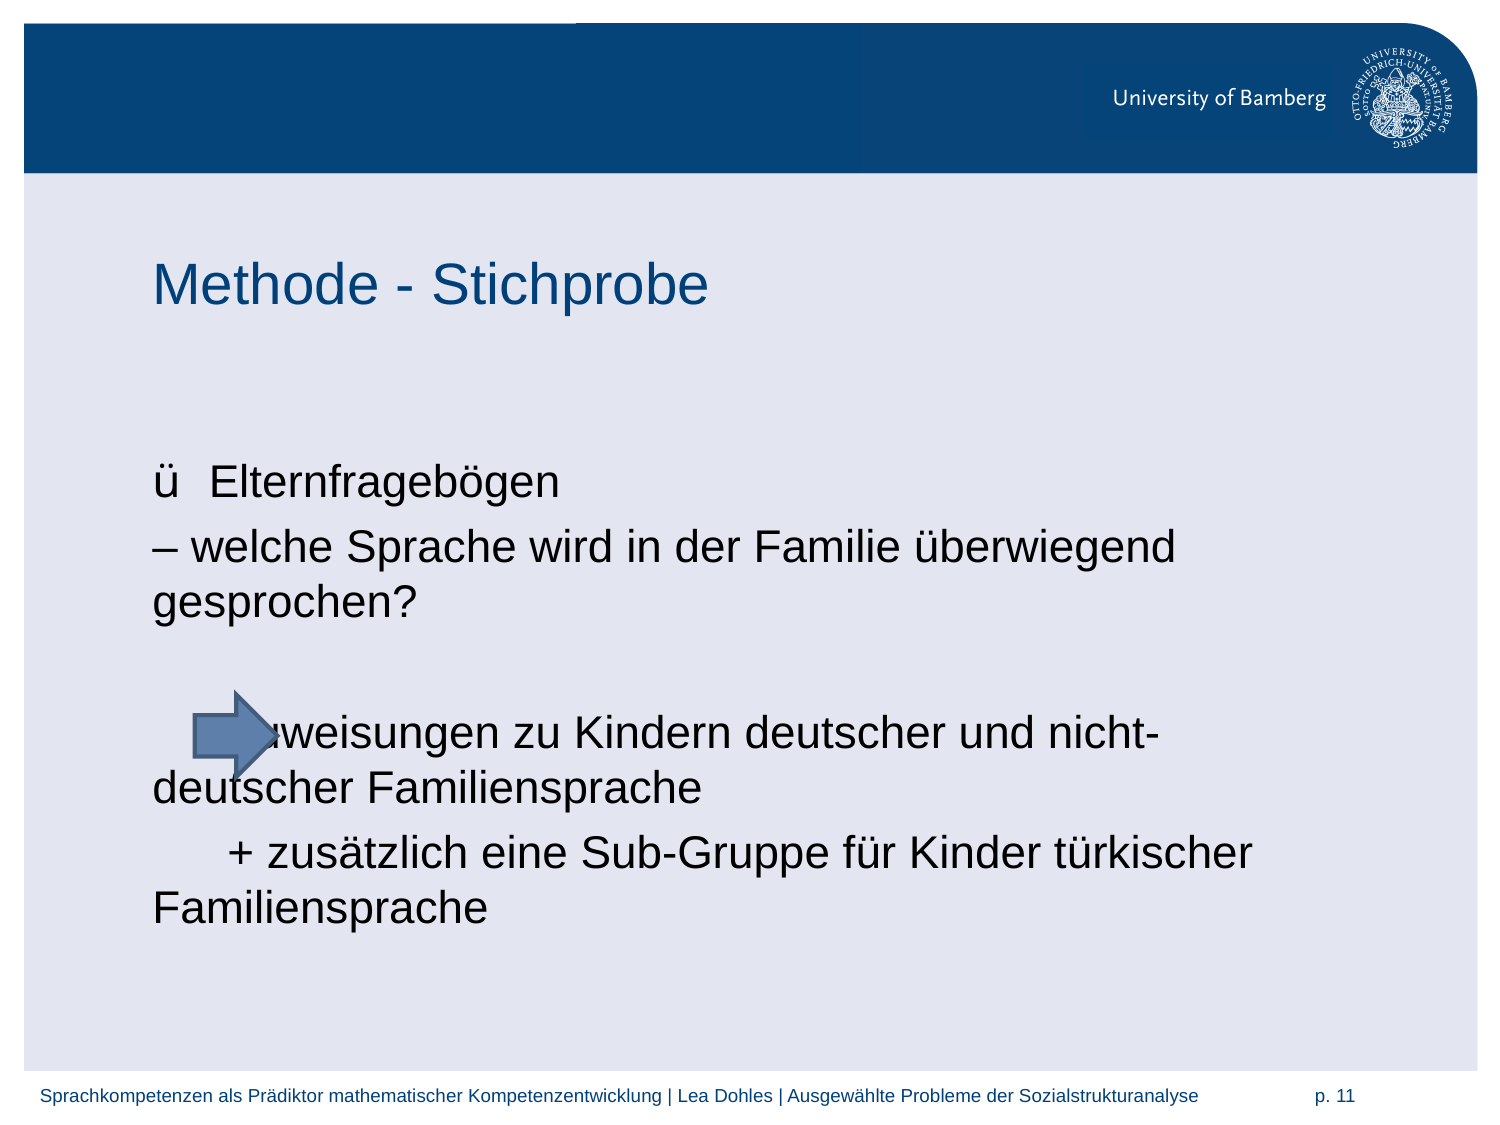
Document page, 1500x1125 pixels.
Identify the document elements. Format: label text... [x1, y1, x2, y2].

text_box [194, 694, 278, 778]
title Methode - Stichprobe [137, 187, 1363, 376]
list Elternfragebögen – welche Sprache wird in der Familie überwiegend gesprochen? Zuweisungen zu Kindern deutscher und nicht- deutscher Familiensprache + zusätzlich eine Sub-Gruppe für Kinder türkischer Familiensprache [137, 444, 1363, 1028]
